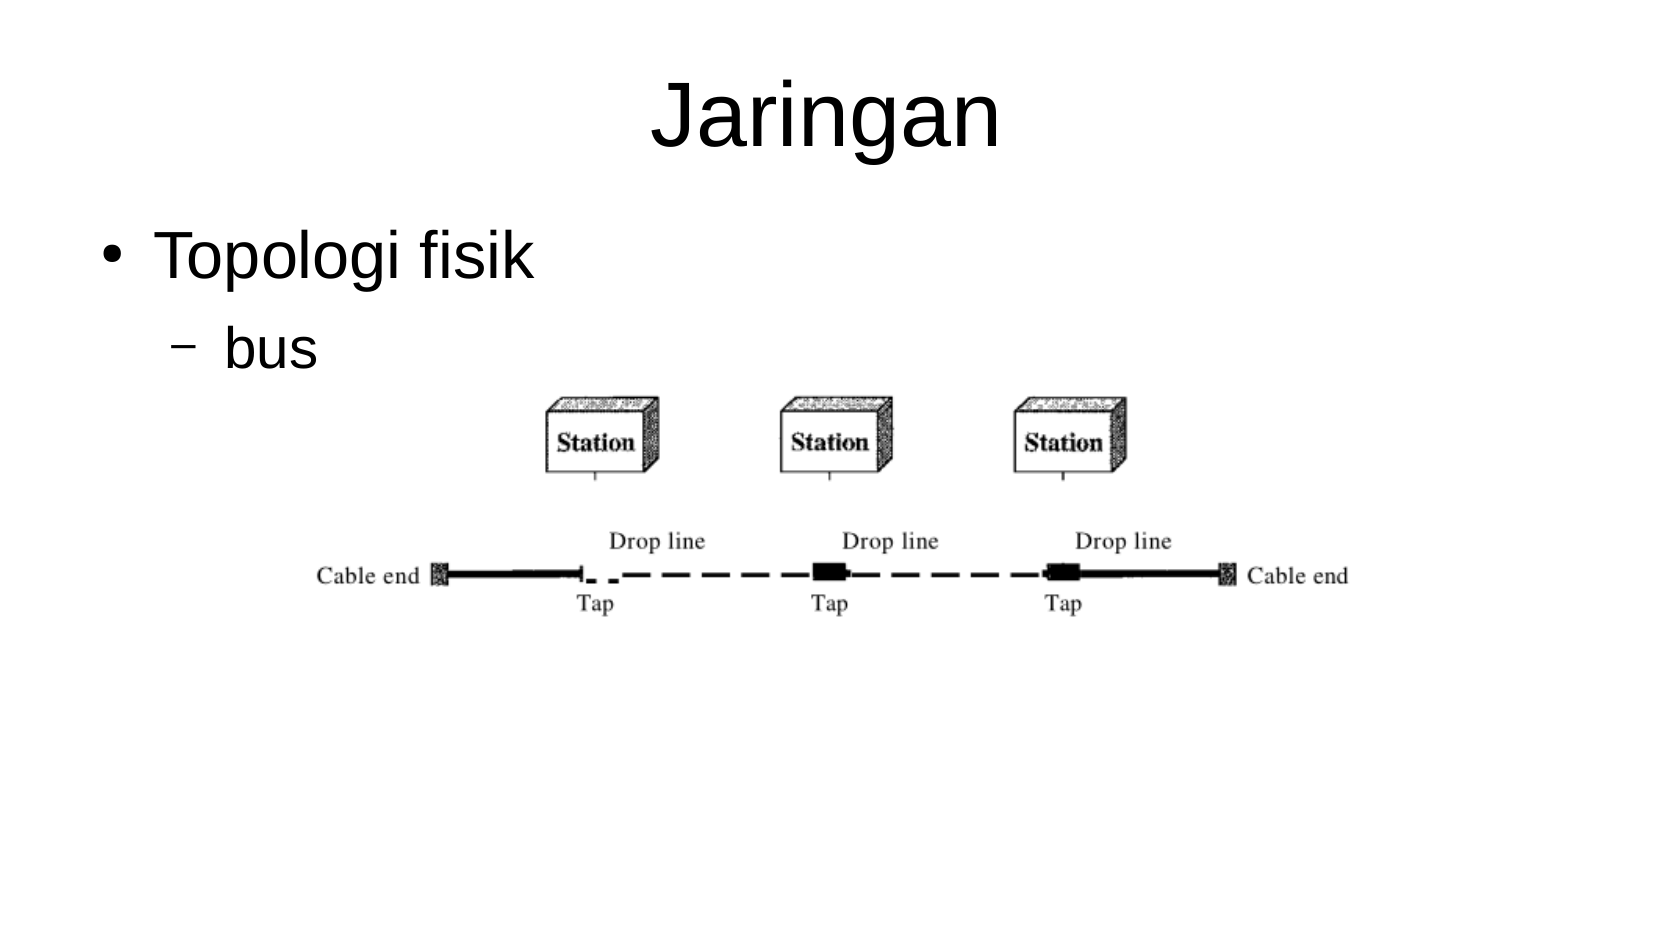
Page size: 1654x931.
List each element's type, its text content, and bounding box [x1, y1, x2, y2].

picture [308, 386, 1359, 623]
list Topologi fisik bus [82, 217, 1571, 758]
title Jaringan [82, 37, 1571, 193]
